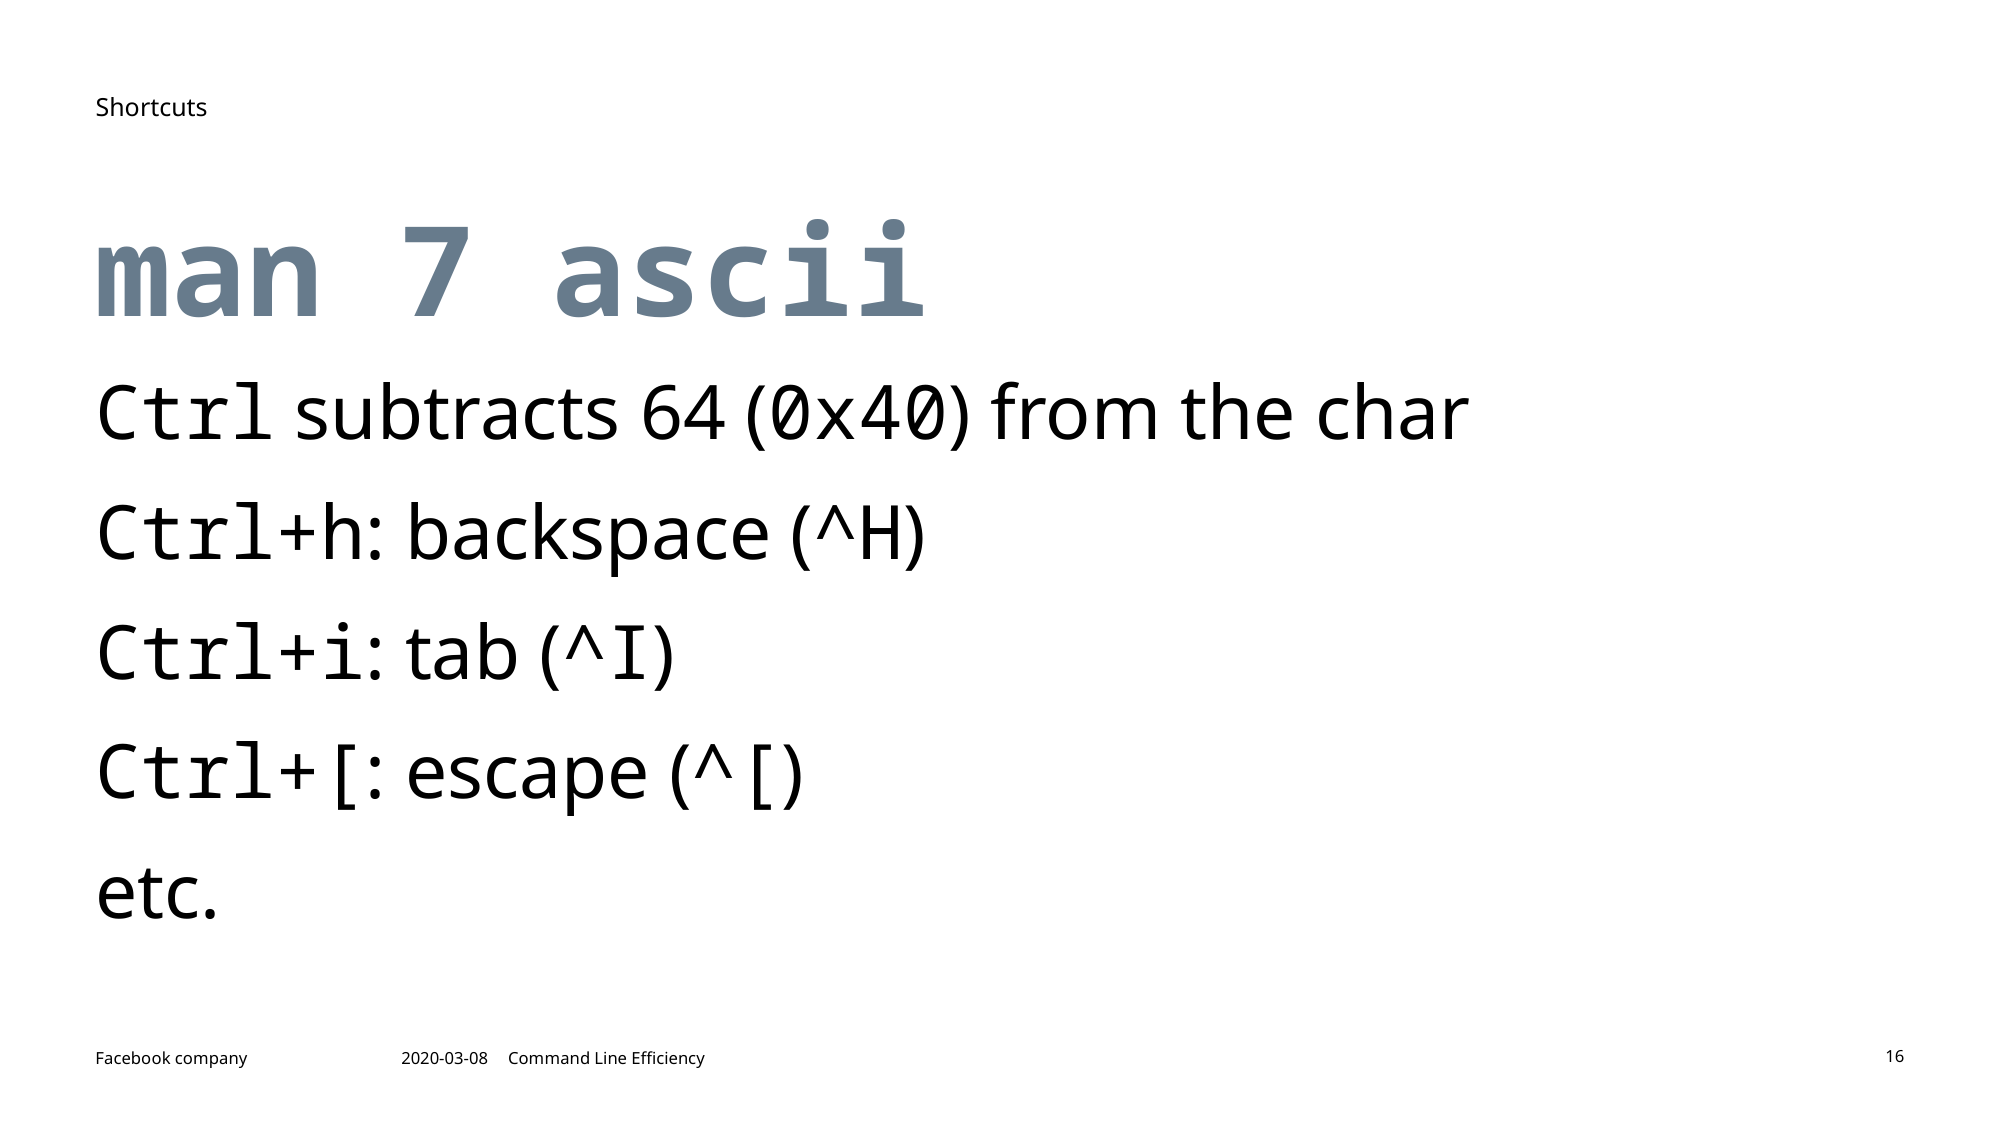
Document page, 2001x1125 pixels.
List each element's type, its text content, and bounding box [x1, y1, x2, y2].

list Shortcuts [95, 88, 988, 119]
slide_number 2020-03-08 [401, 1047, 508, 1068]
footer Command Line Efficiency [508, 1047, 1294, 1068]
list Ctrl subtracts 64 (0x40) from the char Ctrl+h: backspace (^H) Ctrl+i: tab (^I) Ctrl+[: escape (^[) etc. [95, 355, 1905, 820]
slide_number <number> [1840, 1047, 1905, 1068]
title man 7 ascii [95, 176, 1905, 333]
